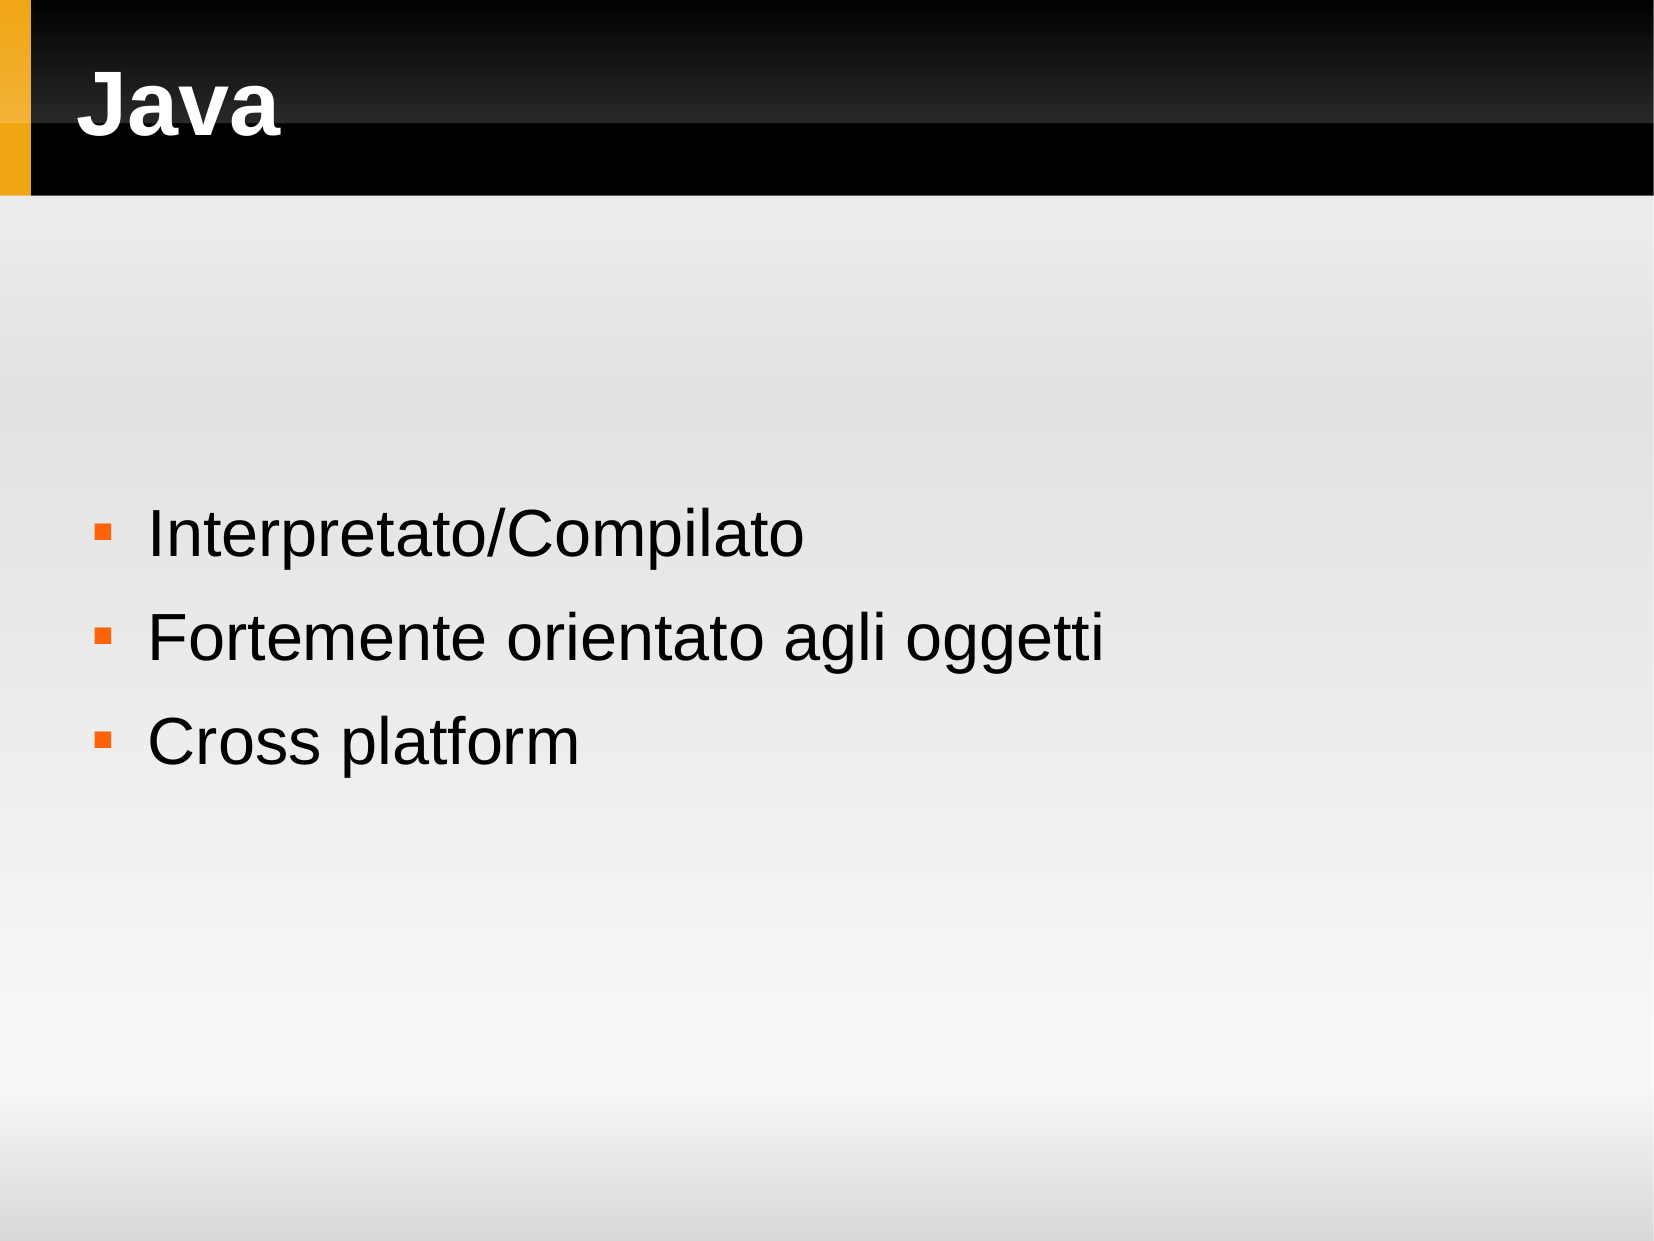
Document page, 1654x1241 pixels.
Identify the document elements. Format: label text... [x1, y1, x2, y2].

list Interpretato/Compilato Fortemente orientato agli oggetti Cross platform [76, 495, 1565, 1241]
picture [0, 0, 1654, 1241]
title Java [76, 7, 1565, 200]
